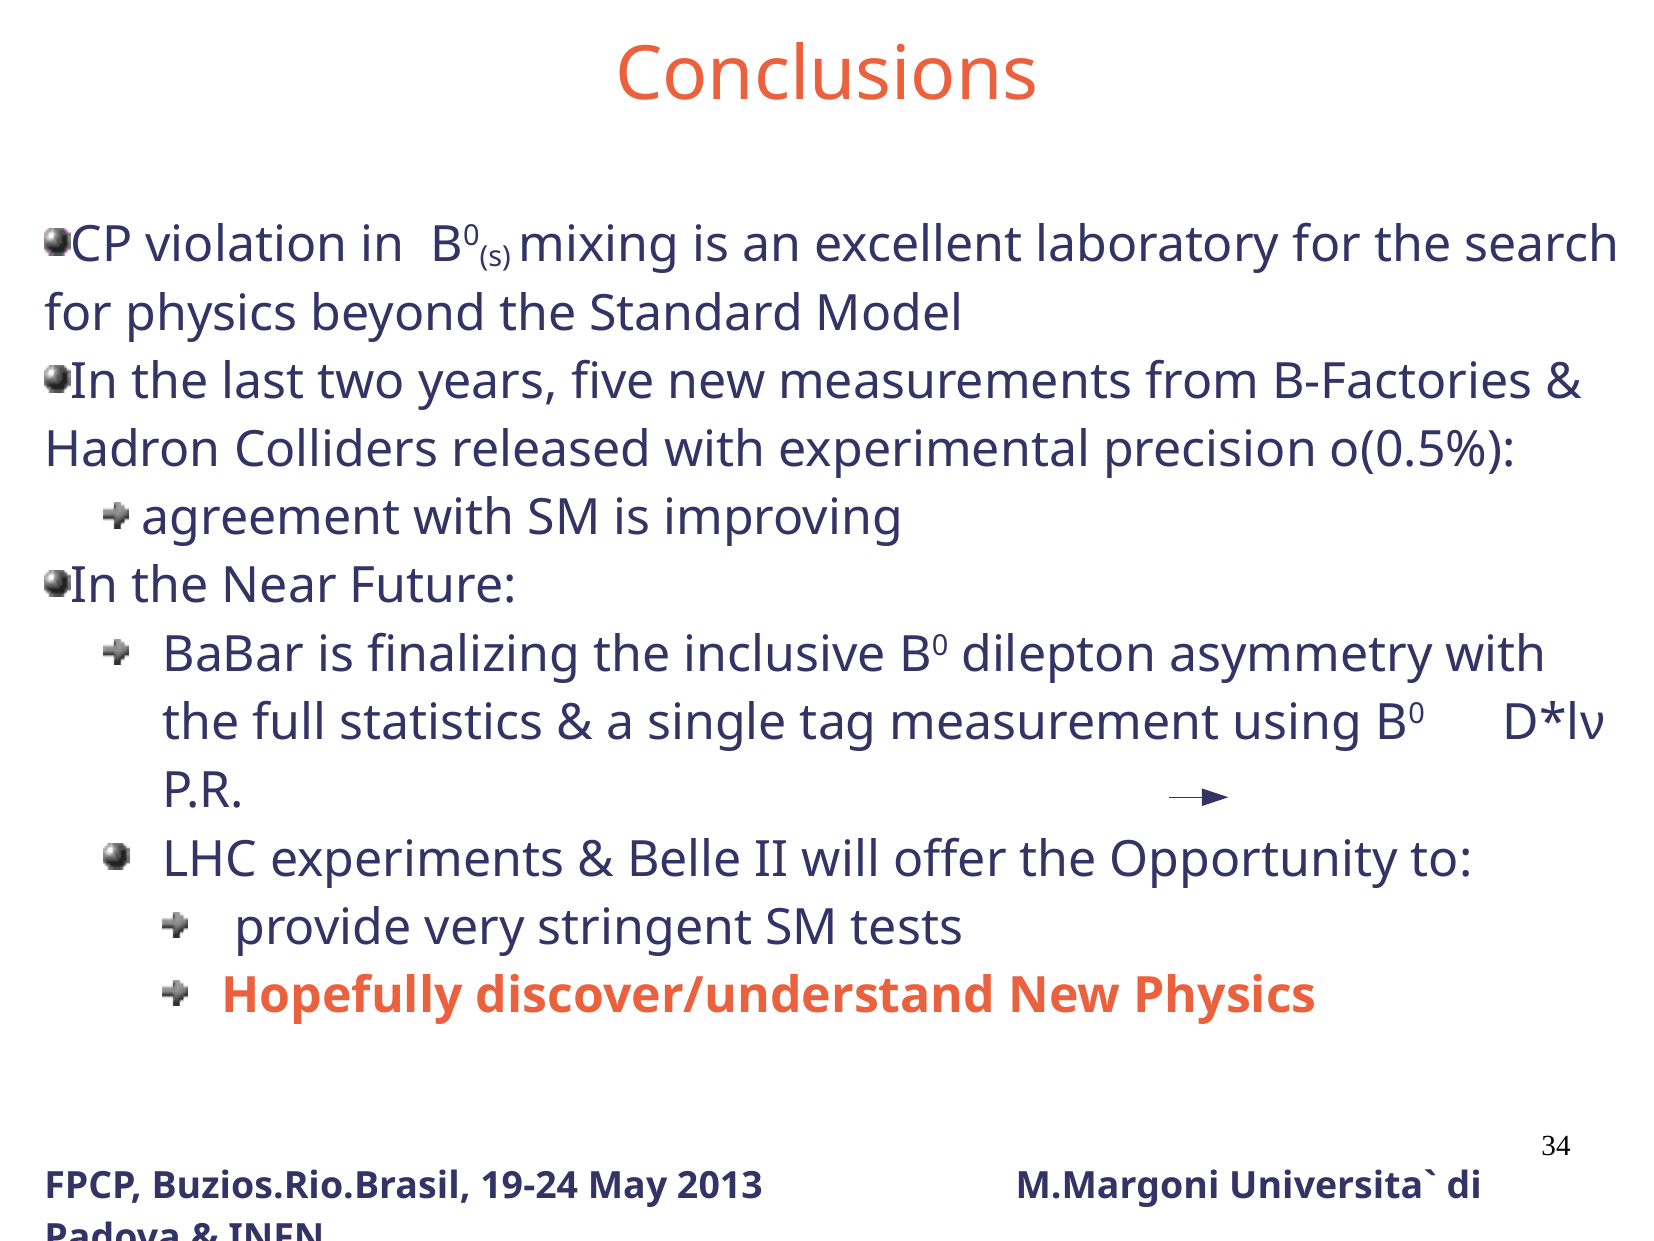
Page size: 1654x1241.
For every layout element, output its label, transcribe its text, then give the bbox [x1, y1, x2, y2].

title Conclusions [82, 0, 1571, 167]
text_box FPCP, Buzios.Rio.Brasil, 19-24 May 2013 M.Margoni Universita` di Padova & INFN [29, 1151, 1625, 1225]
text_box CP violation in B0(s) mixing is an excellent laboratory for the search for physics beyond the Standard Model In the last two years, five new measurements from B-Factories & Hadron Colliders released with experimental precision o(0.5%): agreement with SM is improving In the Near Future: BaBar is finalizing the inclusive B0 dilepton asymmetry with the full statistics & a single tag measurement using B0 D*lν P.R. LHC experiments & Belle II will offer the Opportunity to: provide very stringent SM tests Hopefully discover/understand New Physics [29, 200, 1642, 1078]
